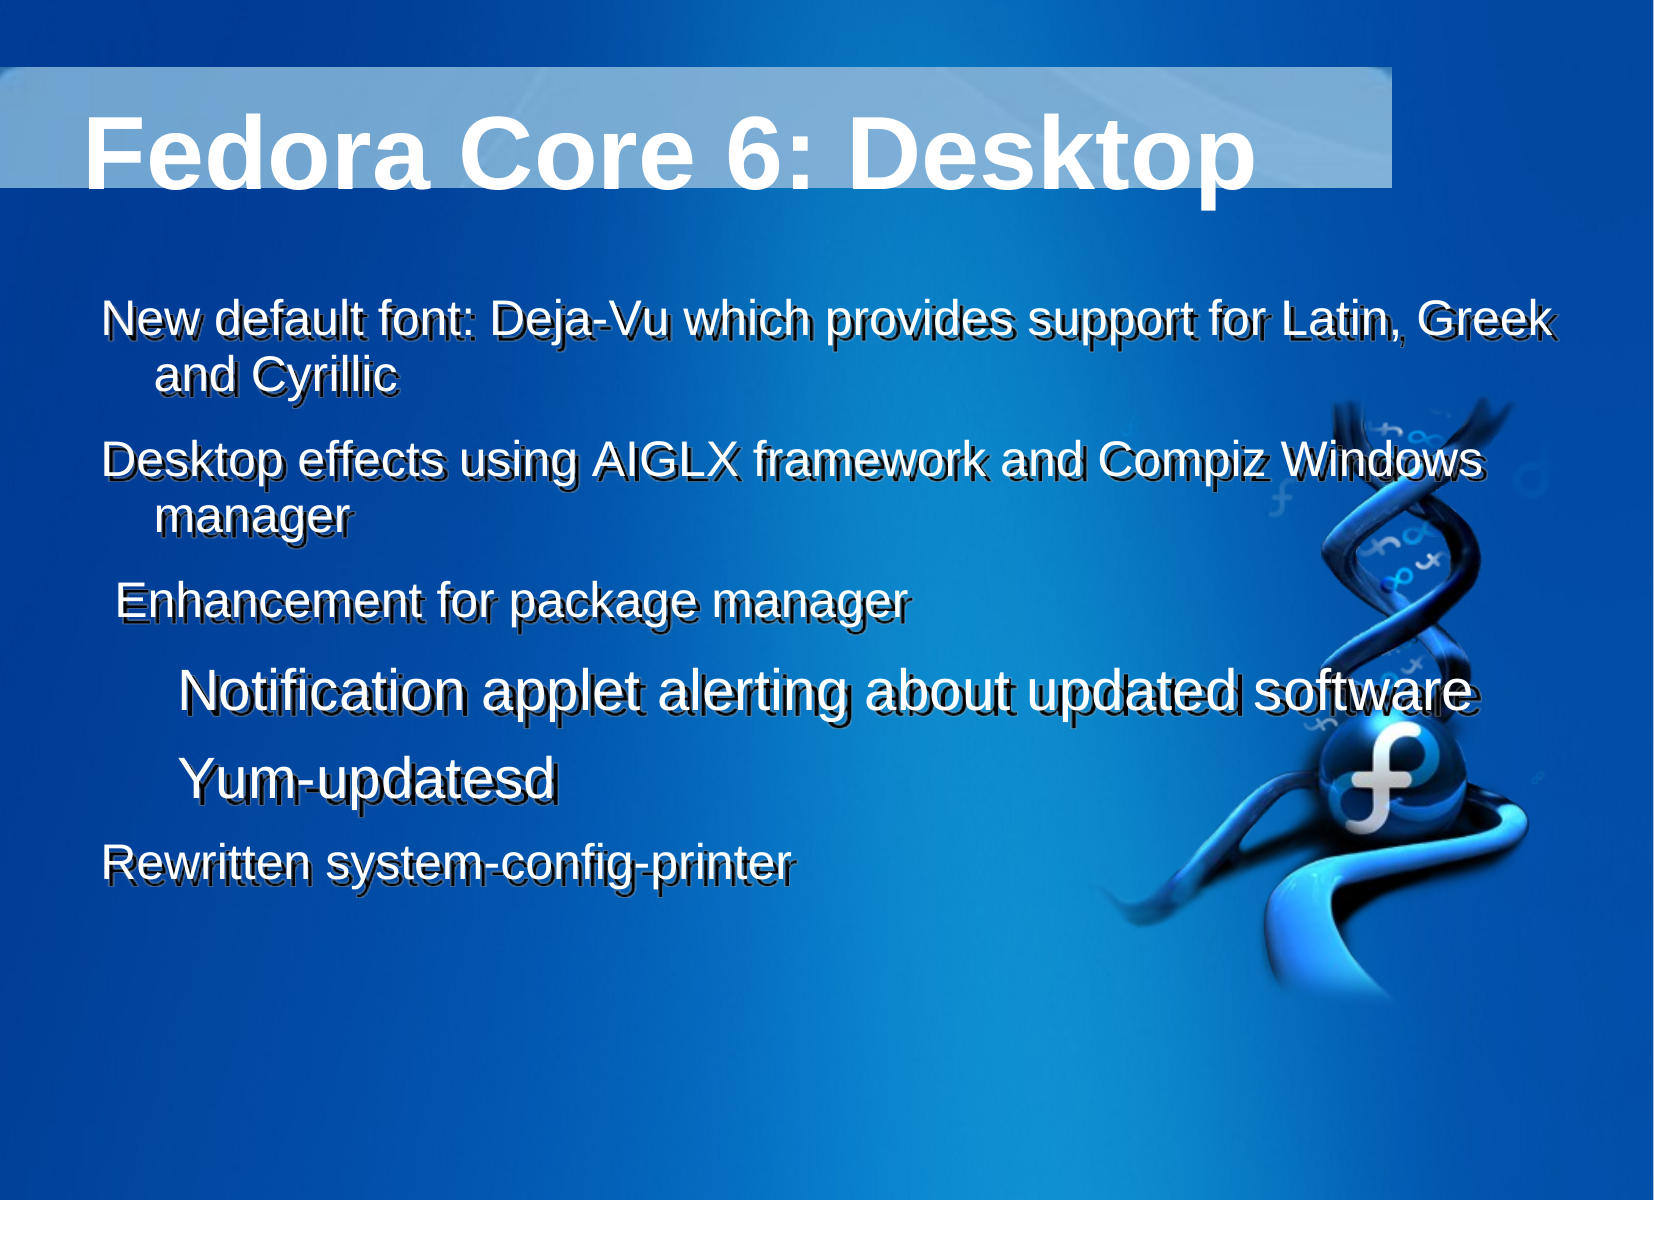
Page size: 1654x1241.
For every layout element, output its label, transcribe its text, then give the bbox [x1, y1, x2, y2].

list New default font: Deja-Vu which provides support for Latin, Greek and Cyrillic Desktop effects using AIGLX framework and Compiz Windows manager Enhancement for package manager Notification applet alerting about updated software Yum-updatesd Rewritten system-config-printer [82, 290, 1571, 1109]
title Fedora Core 6: Desktop [82, 49, 1571, 257]
picture [0, 0, 1654, 1200]
